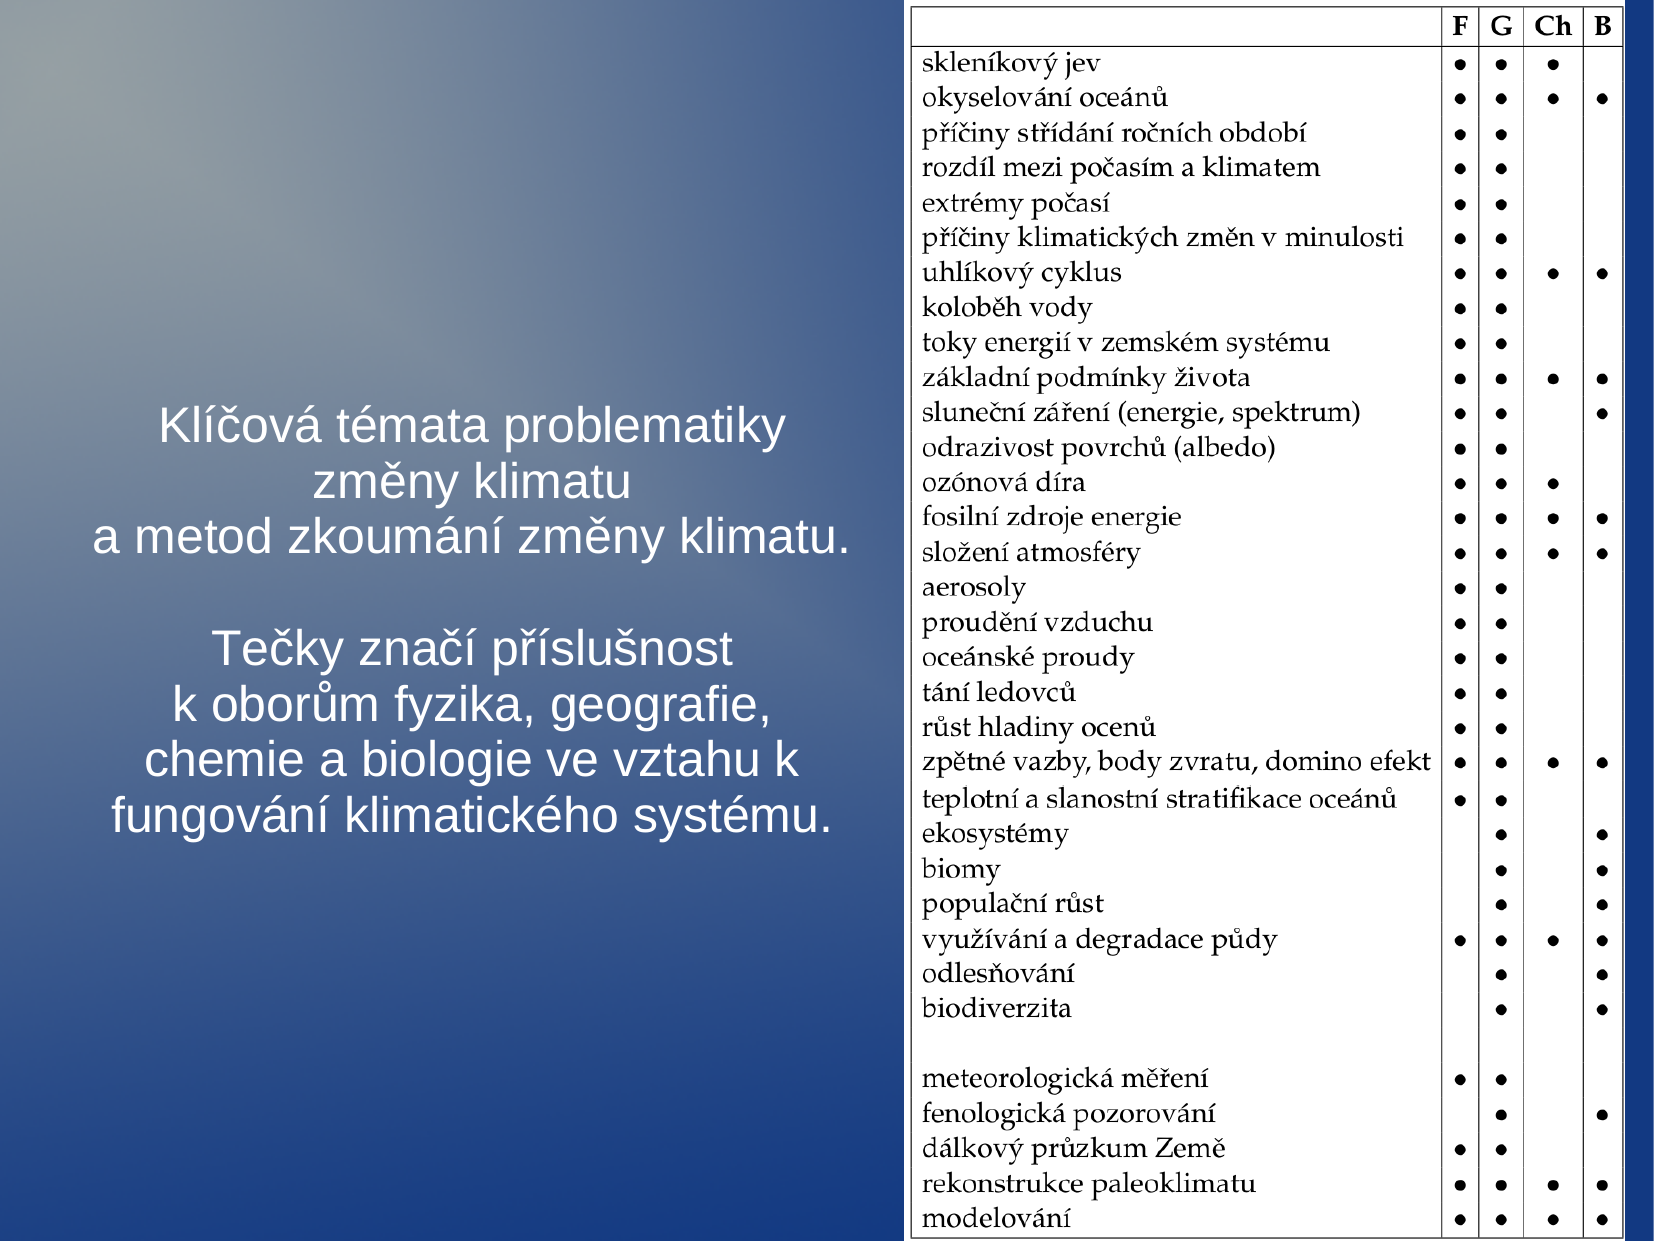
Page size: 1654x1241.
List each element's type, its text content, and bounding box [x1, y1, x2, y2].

picture [0, 0, 1654, 1241]
title Klíčová témata problematiky změny klimatu a metod zkoumání změny klimatu. Tečky značí příslušnost k oborům fyzika, geografie, chemie a biologie ve vztahu k fungování klimatického systému. [88, 324, 857, 916]
